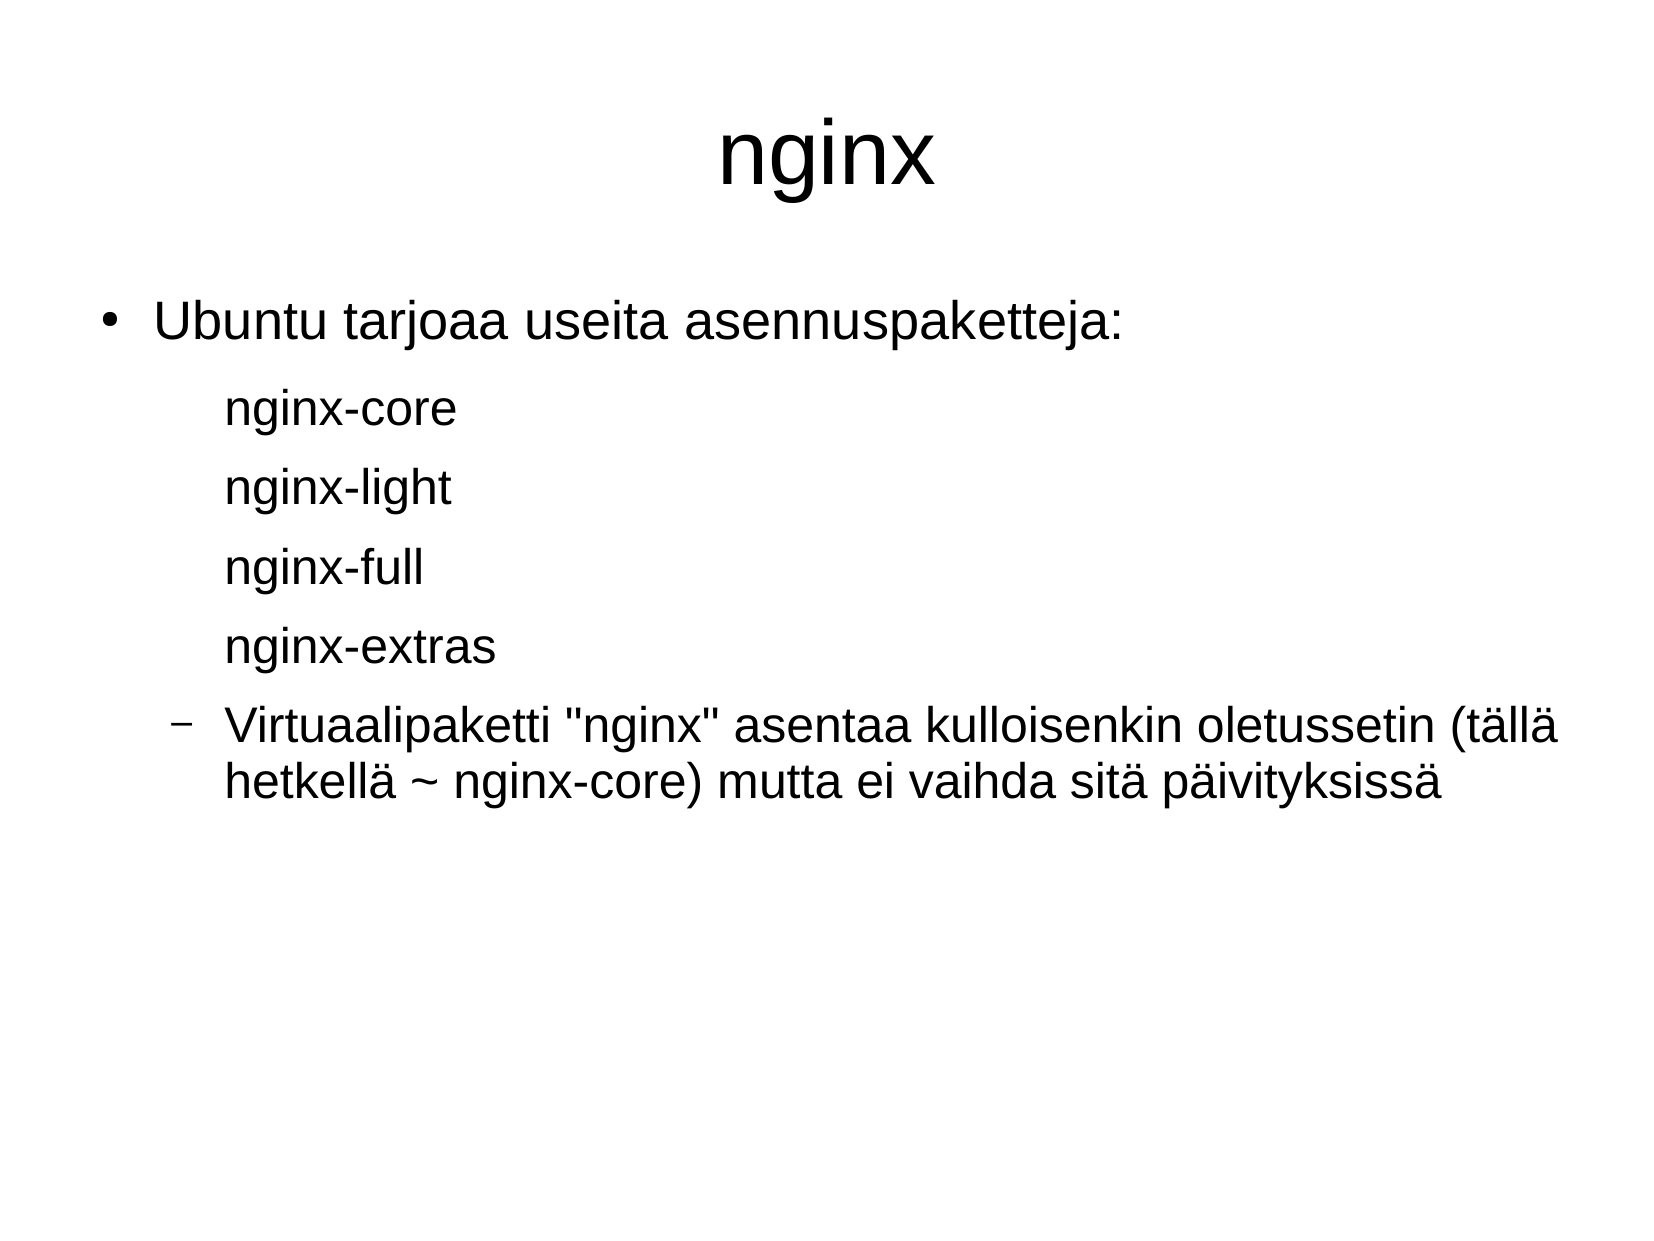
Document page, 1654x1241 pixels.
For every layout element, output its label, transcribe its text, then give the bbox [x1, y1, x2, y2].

title nginx [82, 49, 1571, 257]
list Ubuntu tarjoaa useita asennuspaketteja: nginx-core nginx-light nginx-full nginx-extras Virtuaalipaketti "nginx" asentaa kulloisenkin oletussetin (tällä hetkellä ~ nginx-core) mutta ei vaihda sitä päivityksissä [82, 290, 1571, 1010]
